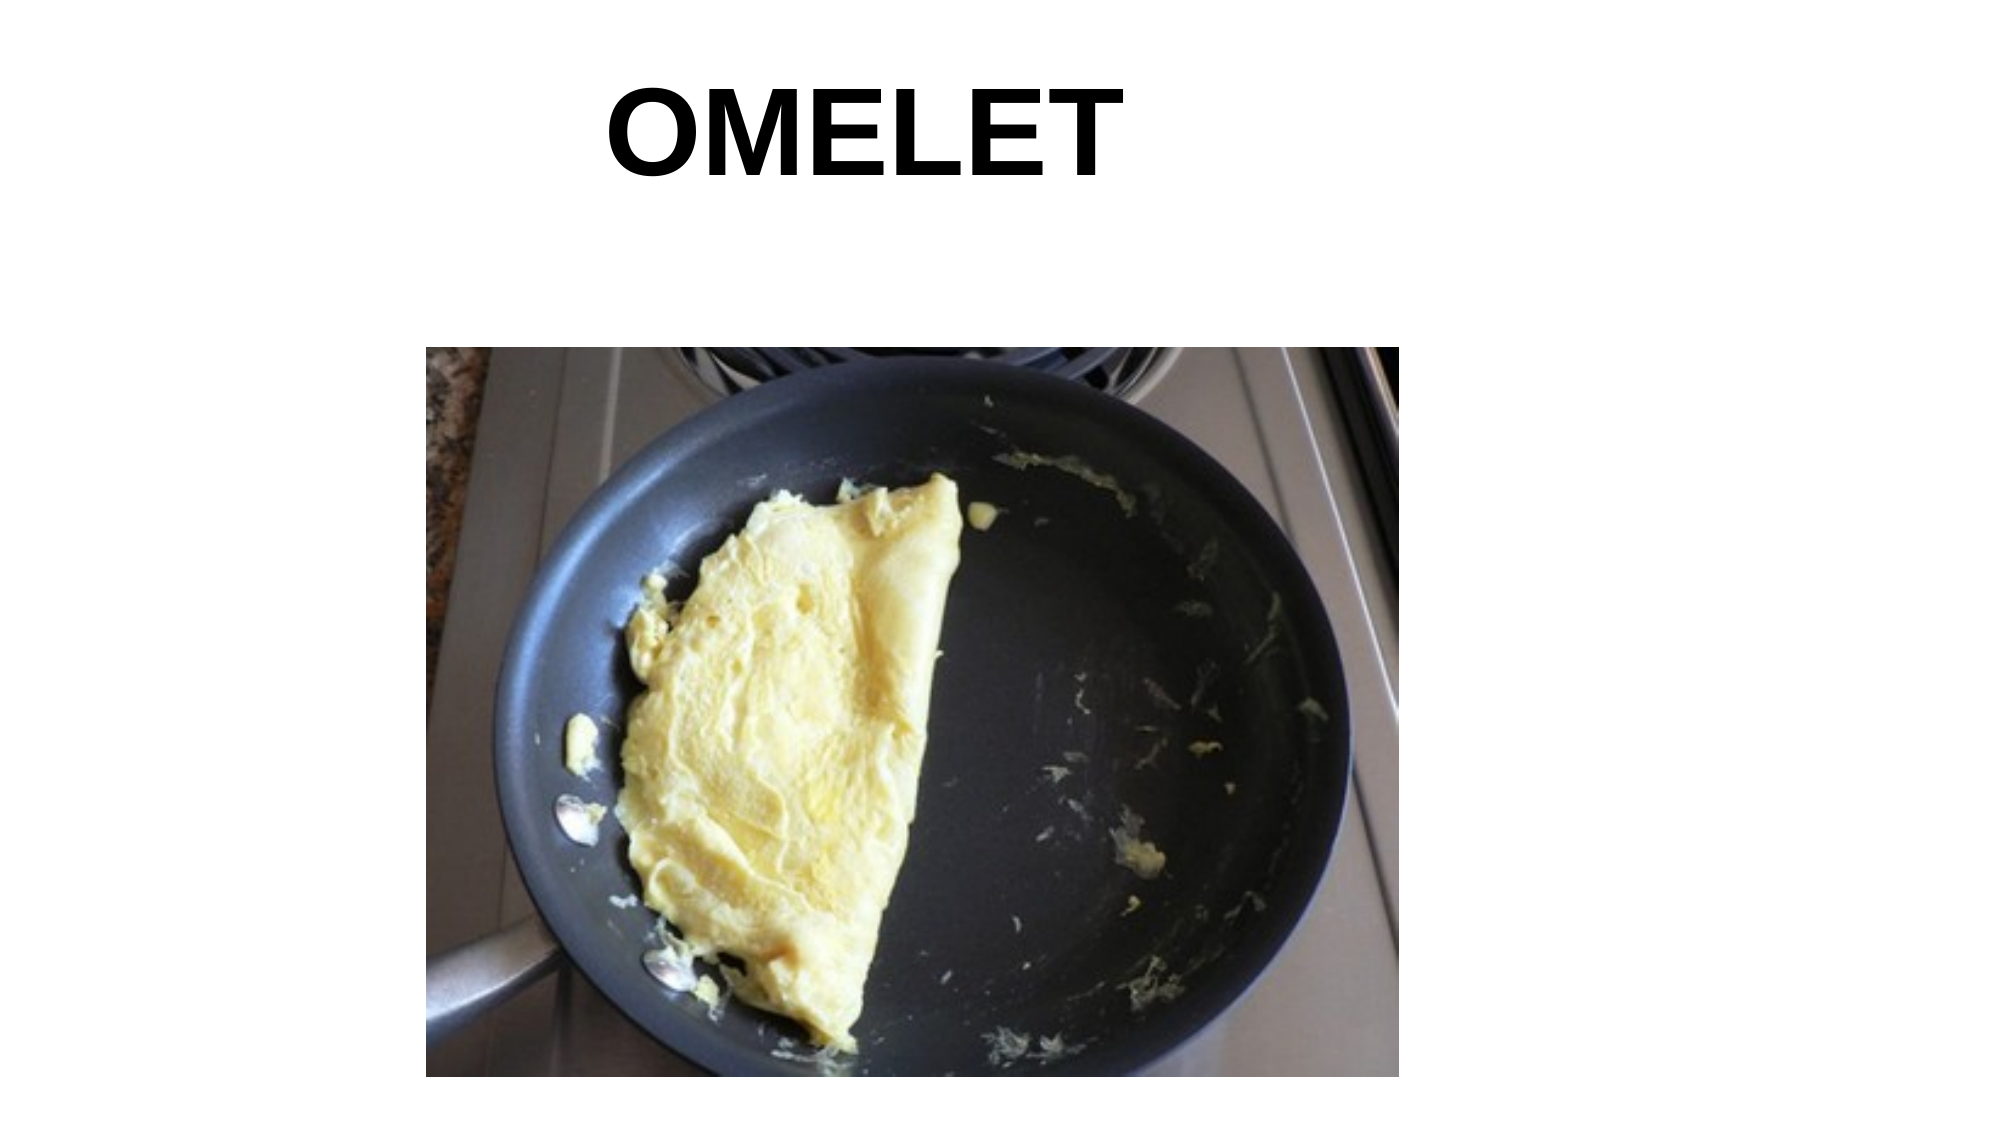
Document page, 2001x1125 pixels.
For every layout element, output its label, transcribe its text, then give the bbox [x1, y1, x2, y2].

title OMELET [137, 59, 1863, 278]
picture [426, 347, 1399, 1077]
